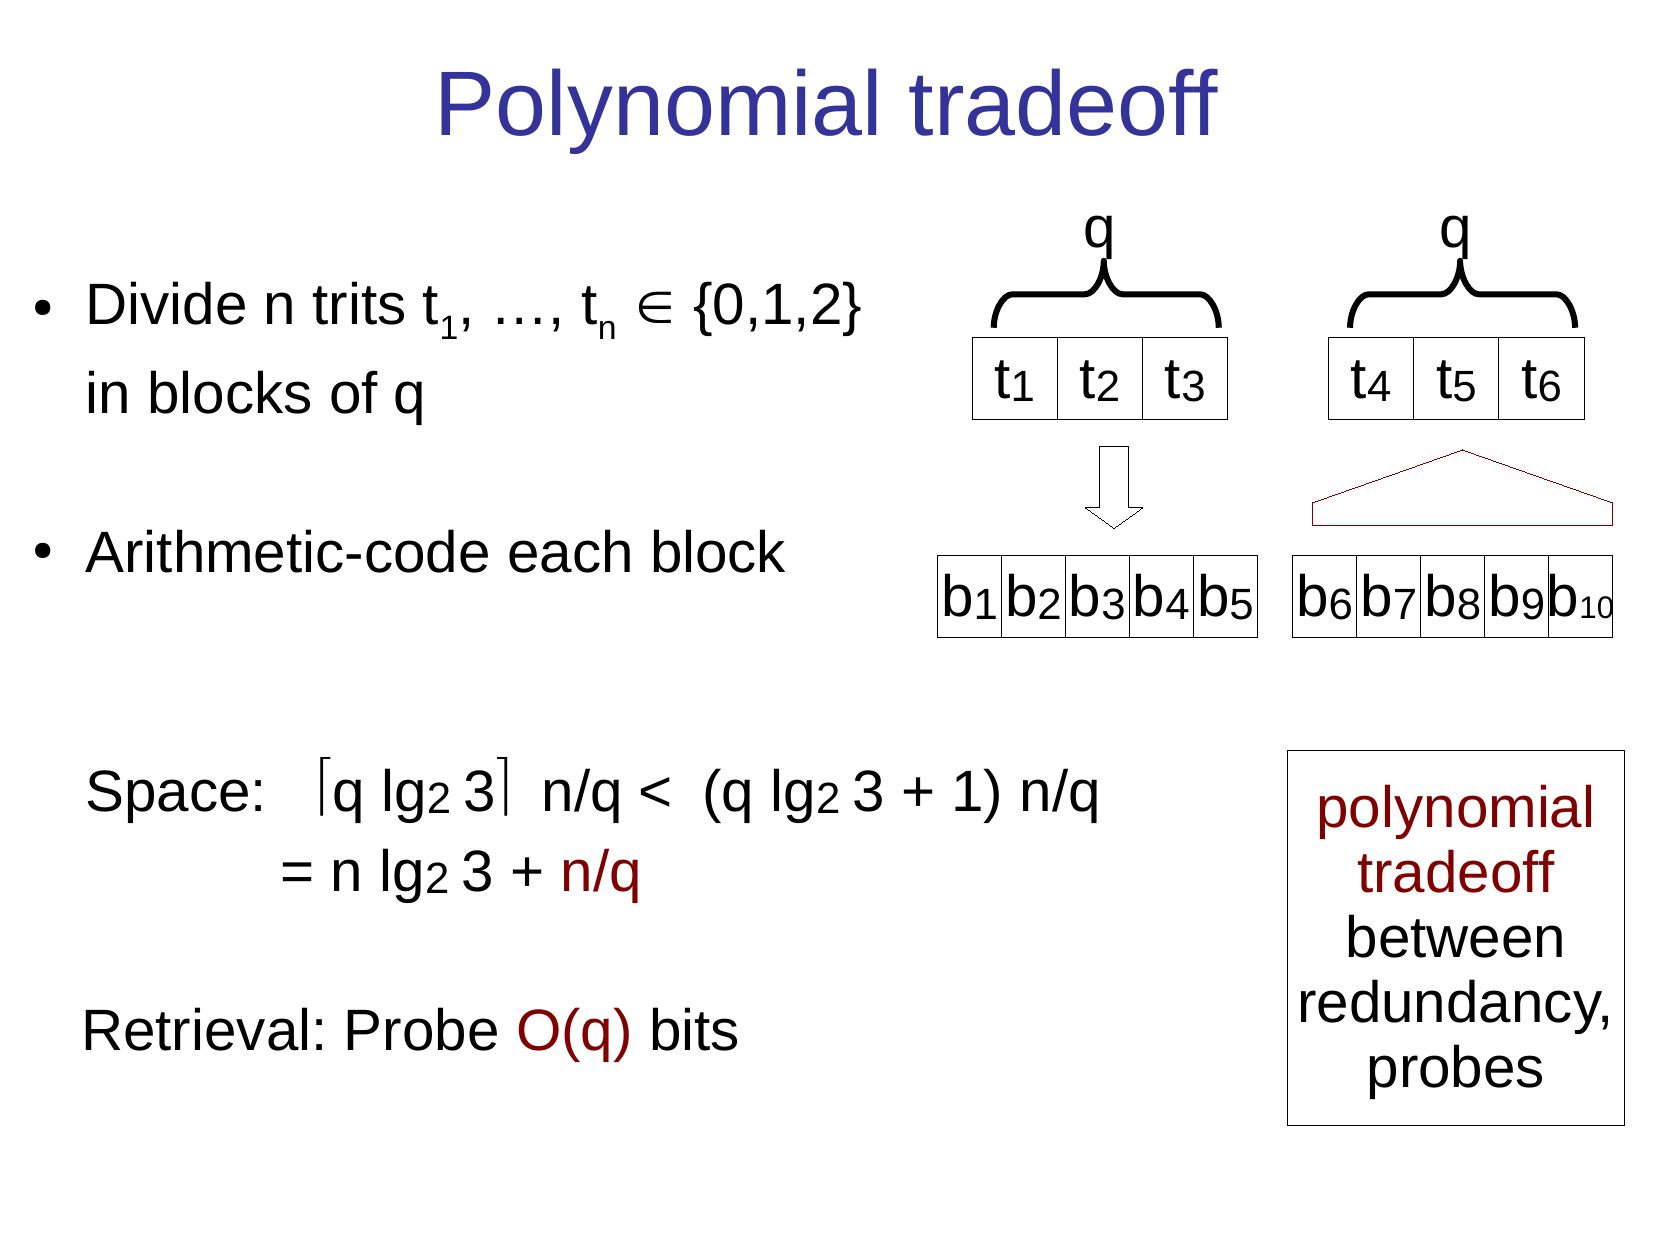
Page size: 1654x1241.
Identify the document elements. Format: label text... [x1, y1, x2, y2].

text_box t6 [1498, 337, 1585, 420]
text_box t2 [1057, 337, 1142, 420]
text_box b1 [937, 555, 1001, 638]
text_box b4 [1129, 555, 1193, 638]
text_box b10 [1548, 555, 1613, 638]
text_box t5 [1413, 337, 1498, 420]
text_box b5 [1193, 555, 1258, 638]
text_box polynomial tradeoff between redundancy, probes [1287, 750, 1625, 1126]
text_box b7 [1356, 555, 1420, 638]
text_box b3 [1065, 555, 1129, 638]
title Polynomial tradeoff [124, 0, 1530, 207]
text_box t4 [1328, 337, 1413, 420]
text_box b2 [1001, 555, 1065, 638]
text_box b8 [1420, 555, 1484, 638]
text_box q [1425, 187, 1488, 268]
list Divide n trits t1, …, tn  {0,1,2} in blocks of q Arithmetic-code each block Space: q lg2 3 n/q < (q lg2 3 + 1) n/q = n lg2 3 + n/q Retrieval: Probe O(q) bits [0, 184, 1654, 1238]
text_box t1 [972, 337, 1057, 420]
text_box b6 [1292, 555, 1356, 638]
text_box b9 [1484, 555, 1548, 638]
text_box q [1068, 187, 1131, 268]
text_box t3 [1142, 337, 1228, 420]
